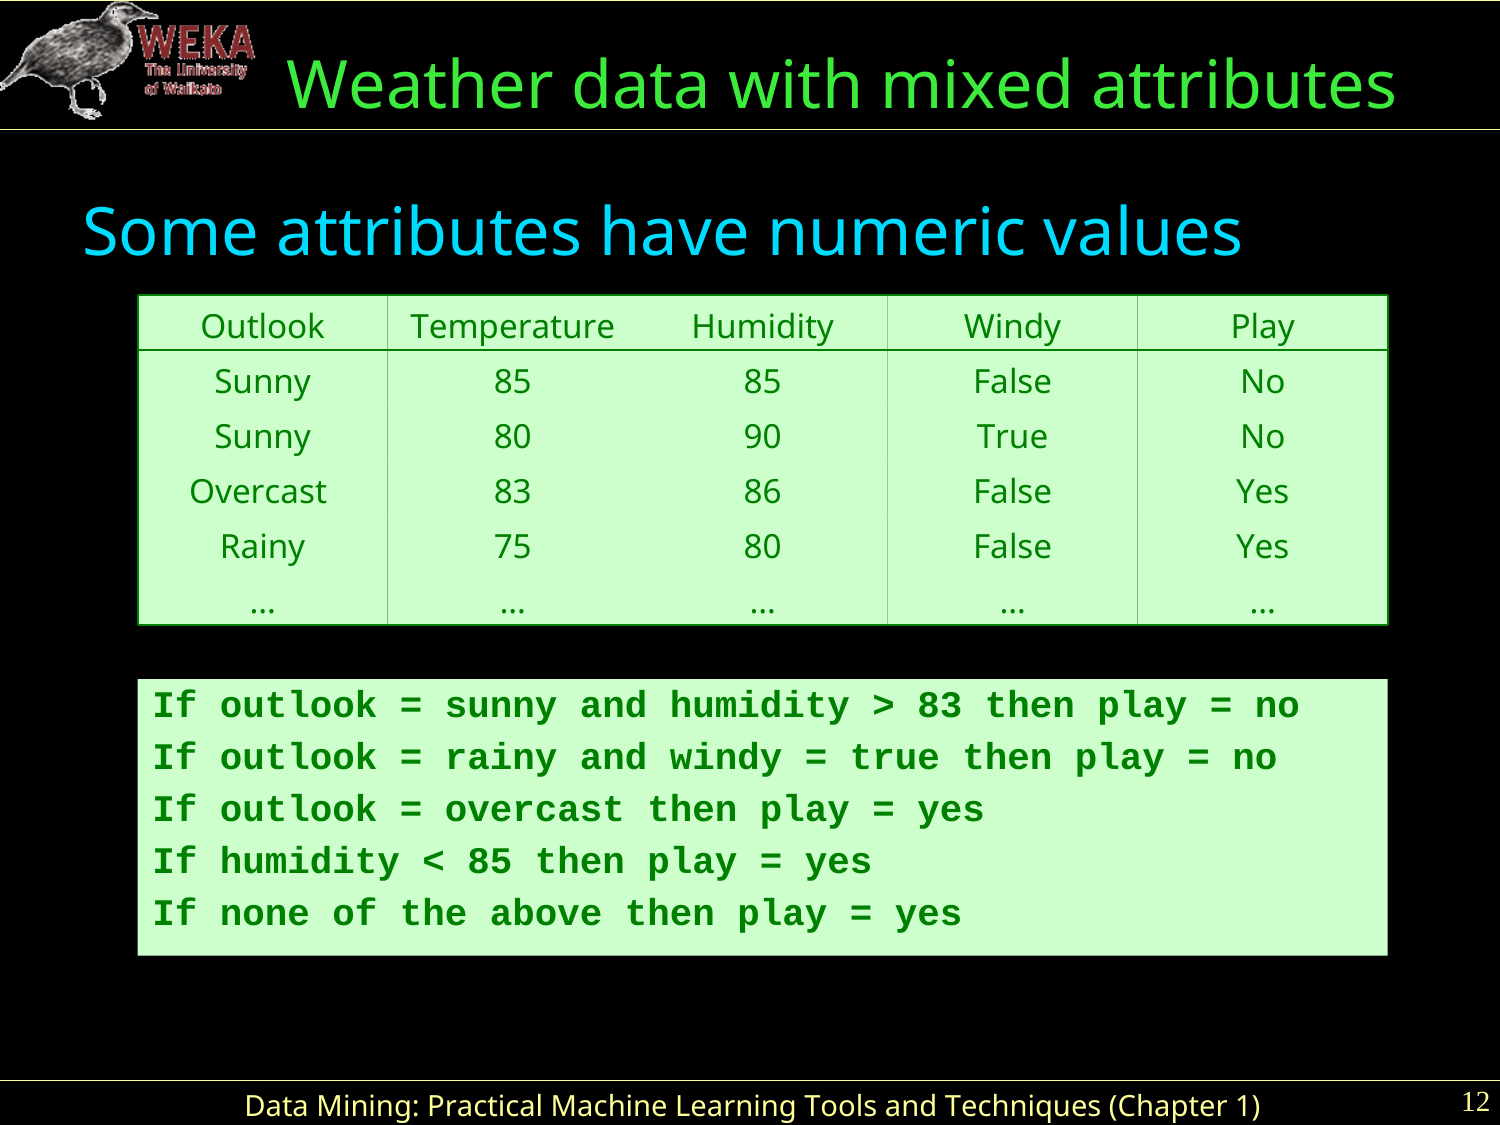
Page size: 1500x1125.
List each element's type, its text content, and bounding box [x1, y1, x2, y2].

text_box Sunny [139, 406, 388, 461]
text_box True [888, 406, 1138, 461]
text_box 80 [638, 516, 888, 570]
text_box Overcast [139, 461, 388, 516]
text_box Humidity [638, 296, 888, 349]
text_box 75 [388, 516, 638, 570]
text_box … [1138, 570, 1387, 624]
title Weather data with mixed attributes [271, 29, 1500, 178]
text_box Yes [1138, 516, 1387, 570]
text_box Rainy [139, 516, 388, 570]
text_box … [638, 570, 888, 624]
picture [0, 1, 266, 129]
text_box Temperature [388, 296, 638, 349]
text_box False [888, 516, 1138, 570]
text_box Sunny [139, 351, 388, 406]
text_box Outlook [139, 296, 388, 349]
text_box No [1138, 406, 1387, 461]
text_box Play [1138, 296, 1387, 349]
text_box False [888, 461, 1138, 516]
text_box 85 [638, 351, 888, 406]
text_box 80 [388, 406, 638, 461]
text_box 83 [388, 461, 638, 516]
text_box 90 [638, 406, 888, 461]
text_box False [888, 351, 1138, 406]
list Some attributes have numeric values [67, 177, 1418, 1108]
text_box … [388, 570, 638, 624]
text_box 86 [638, 461, 888, 516]
text_box … [888, 570, 1138, 624]
text_box Windy [888, 296, 1138, 349]
text_box If outlook = sunny and humidity > 83 then play = no If outlook = rainy and windy = true then play = no If outlook = overcast then play = yes If humidity < 85 then play = yes If none of the above then play = yes [137, 679, 1388, 956]
text_box Yes [1138, 461, 1387, 516]
text_box … [139, 570, 388, 624]
text_box No [1138, 351, 1387, 406]
text_box 85 [388, 351, 638, 406]
